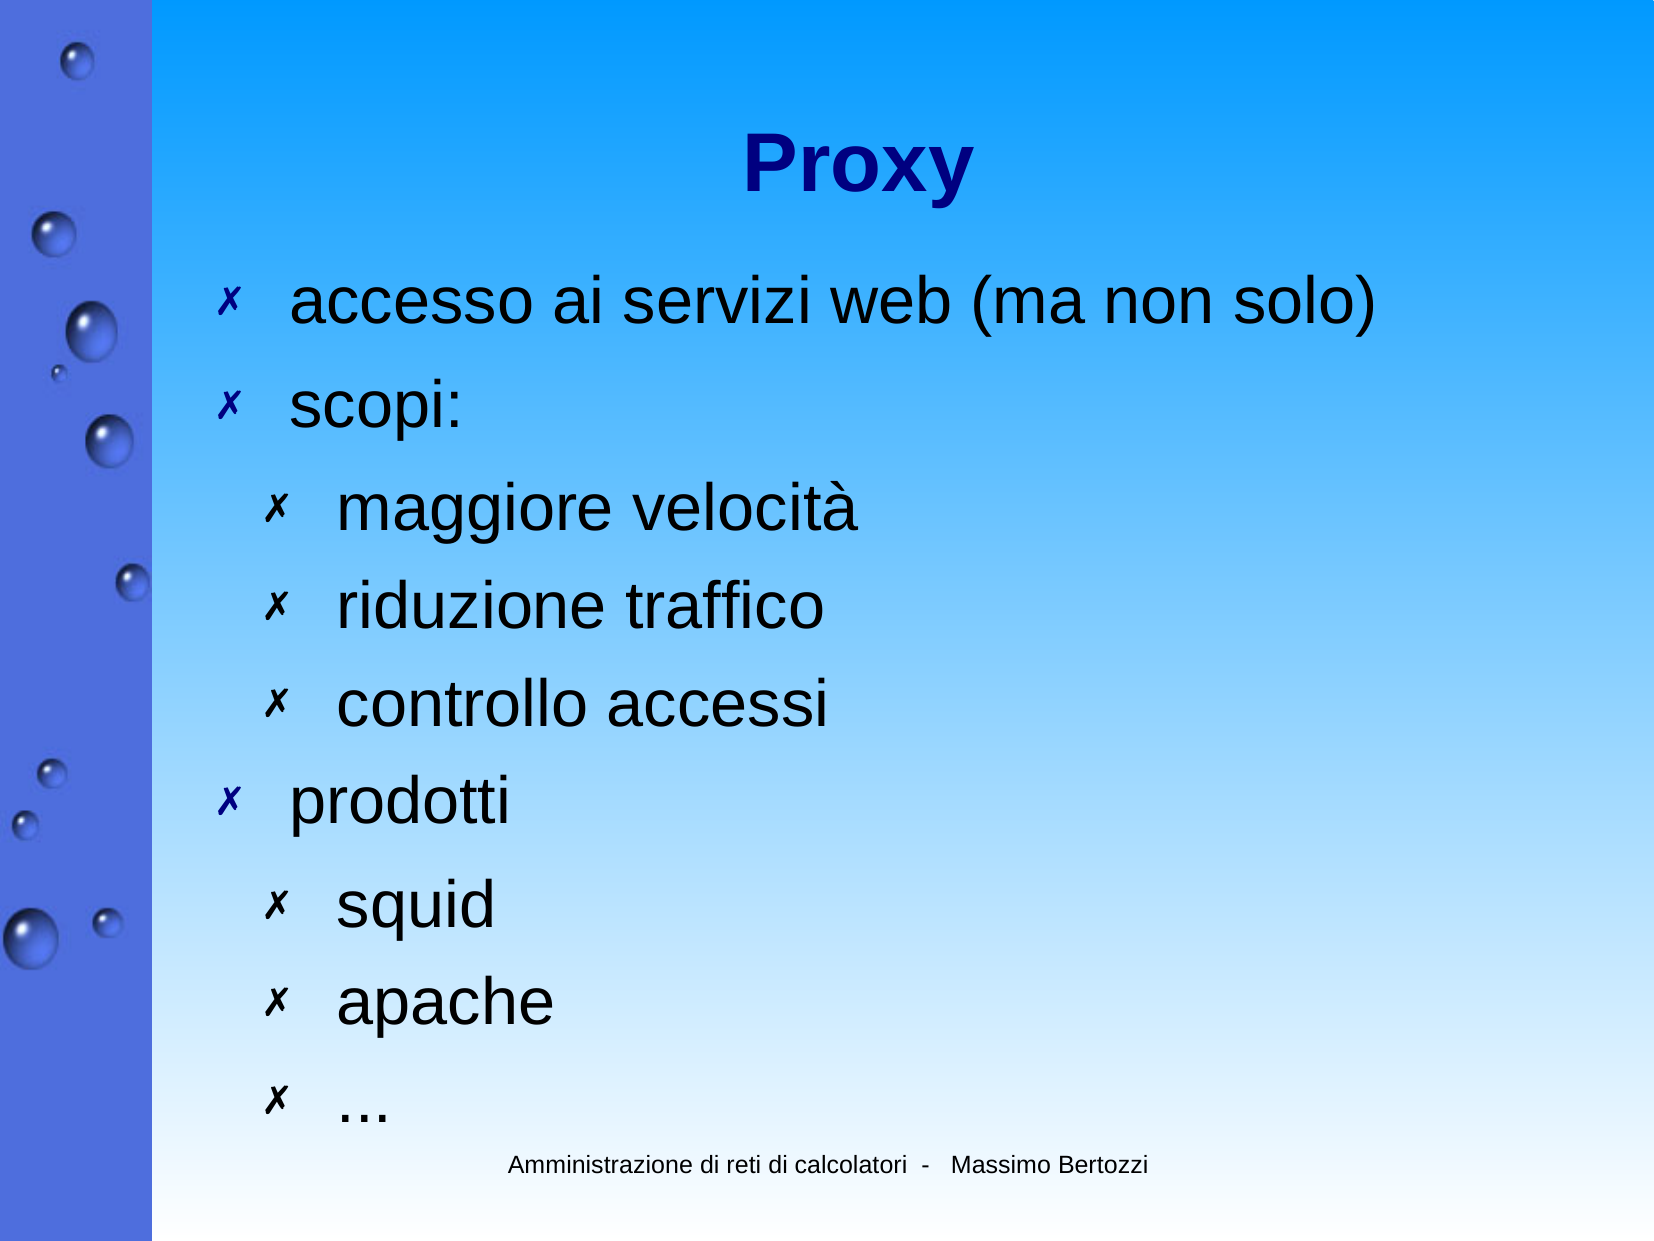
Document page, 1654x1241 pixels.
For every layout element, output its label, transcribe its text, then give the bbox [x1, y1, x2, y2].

title Proxy [152, 59, 1565, 267]
list accesso ai servizi web (ma non solo) scopi: maggiore velocità riduzione traffico controllo accessi prodotti squid apache ... [206, 263, 1619, 1166]
picture [0, 0, 152, 1241]
